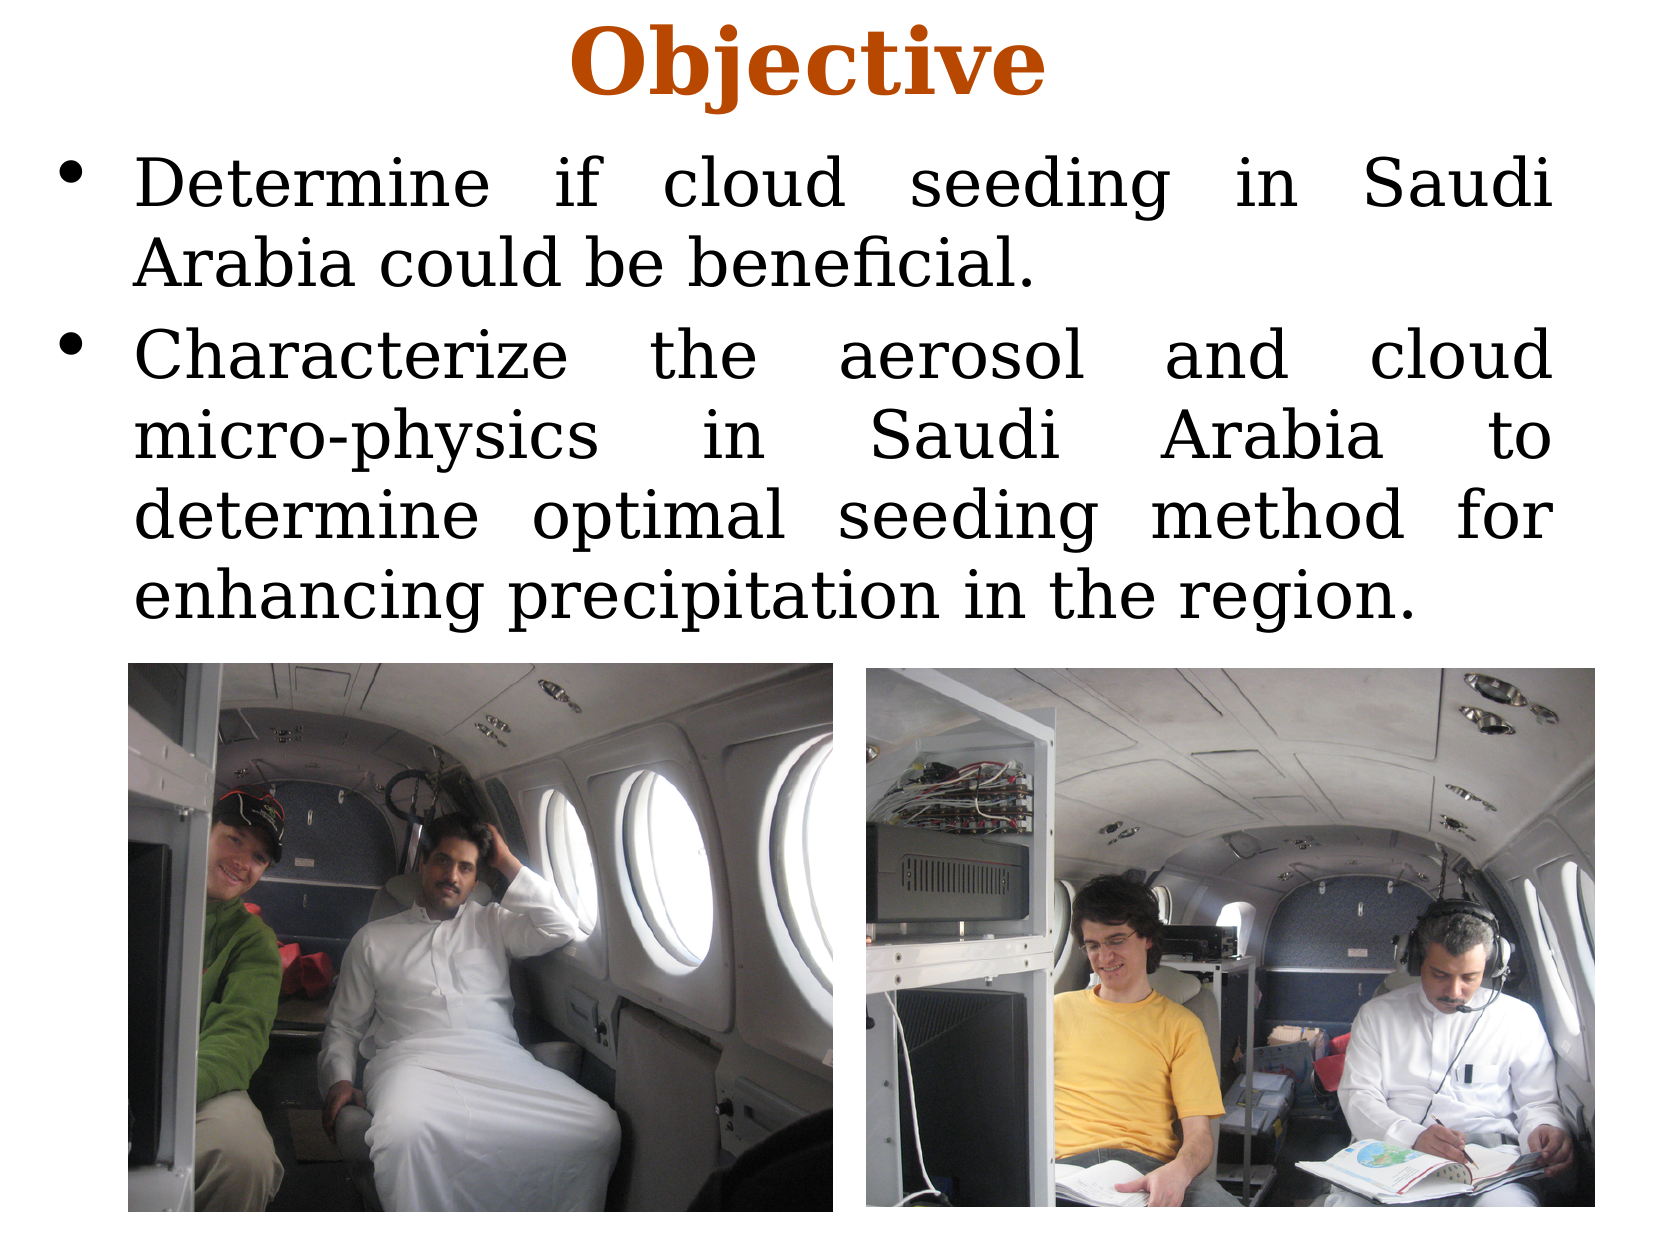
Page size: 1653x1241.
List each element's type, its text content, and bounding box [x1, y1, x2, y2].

text_box Determine if cloud seeding in Saudi Arabia could be beneficial.‏ Characterize the aerosol and cloud micro-physics in Saudi Arabia to determine optimal seeding method for enhancing precipitation in the region. [45, 132, 1570, 650]
text_box Objective [0, 7, 1650, 121]
picture [866, 668, 1595, 1207]
picture [128, 663, 833, 1212]
